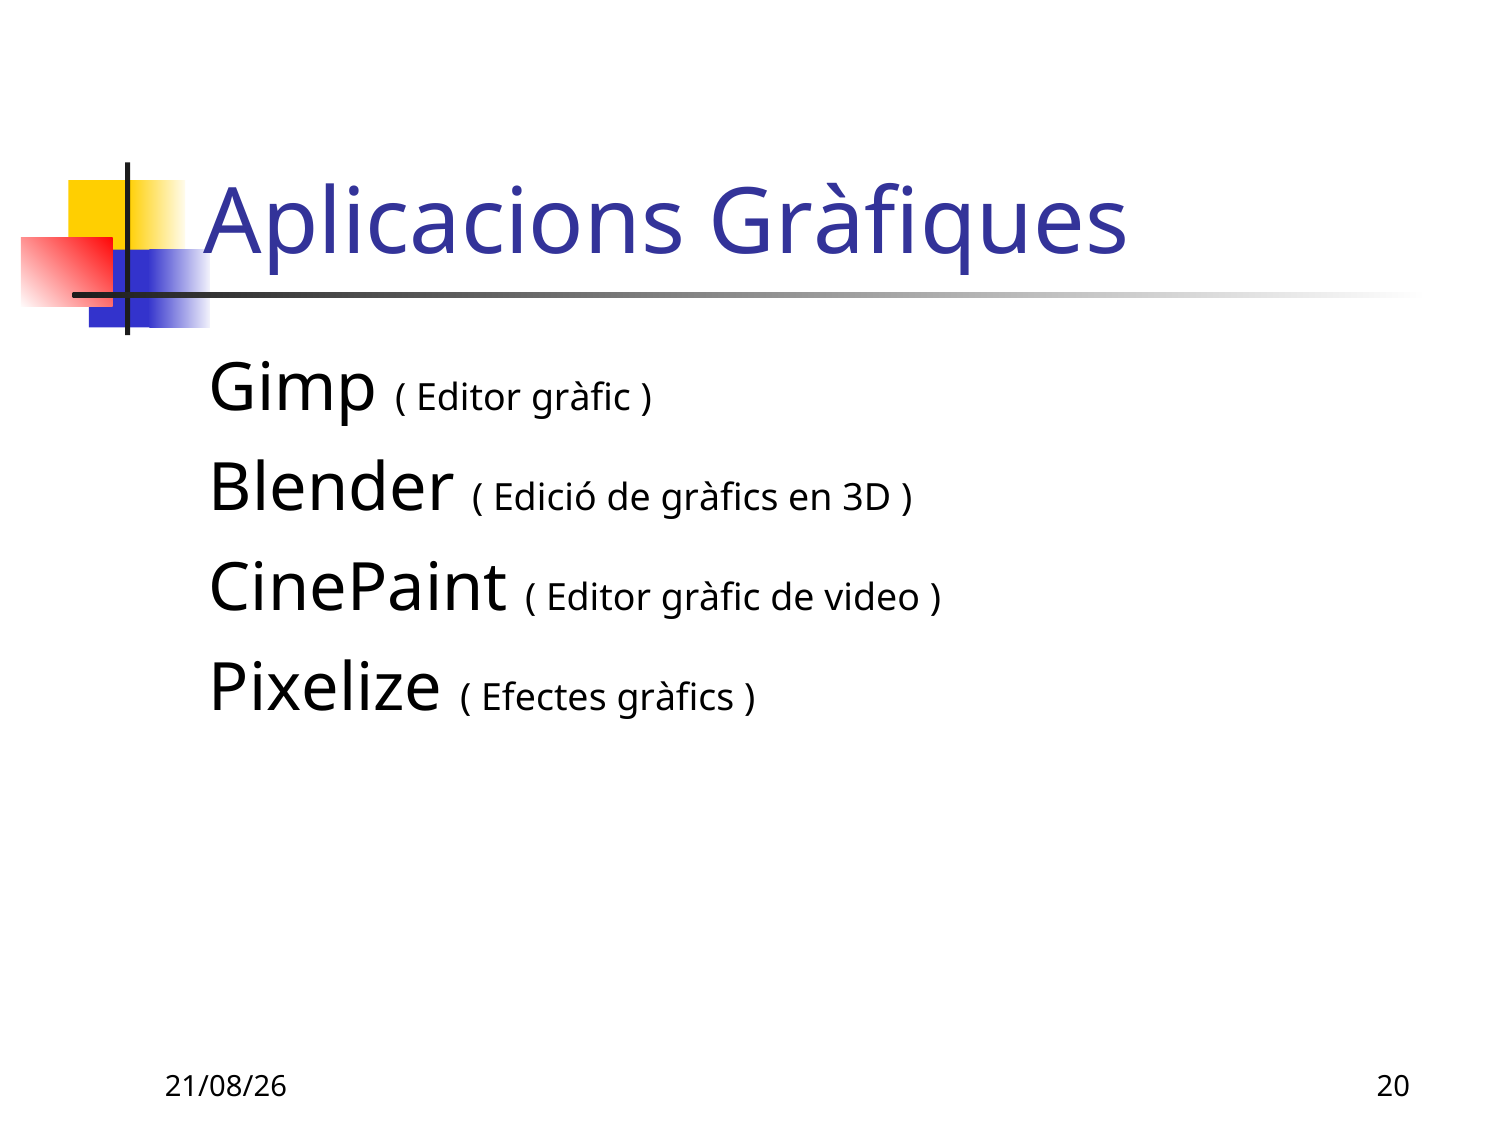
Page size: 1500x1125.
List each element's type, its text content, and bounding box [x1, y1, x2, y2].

list Gimp ( Editor gràfic ) Blender ( Edició de gràfics en 3D ) CinePaint ( Editor gràfic de video ) Pixelize ( Efectes gràfics ) [193, 331, 1469, 1007]
title Aplicacions Gràfiques [188, 101, 1468, 289]
